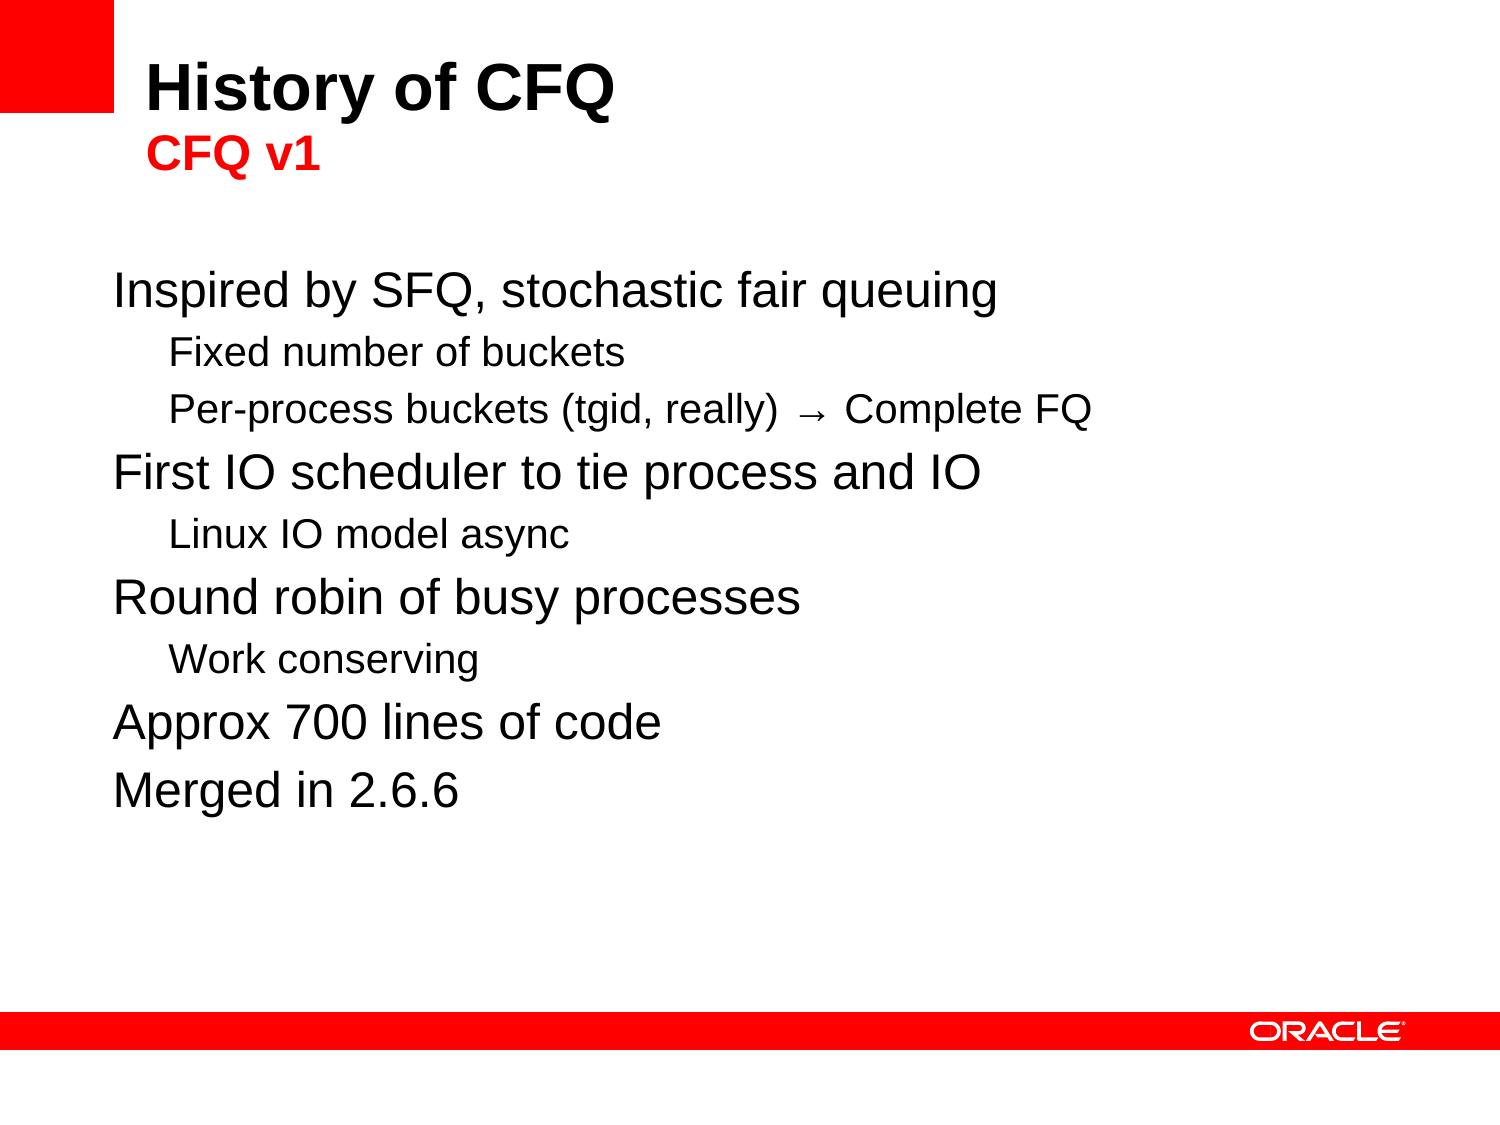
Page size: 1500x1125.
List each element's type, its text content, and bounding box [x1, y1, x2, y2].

title History of CFQ CFQ v1 [145, 49, 1390, 205]
list Inspired by SFQ, stochastic fair queuing Fixed number of buckets Per-process buckets (tgid, really) → Complete FQ First IO scheduler to tie process and IO Linux IO model async Round robin of busy processes Work conserving Approx 700 lines of code Merged in 2.6.6 [112, 262, 1349, 976]
picture [0, 1012, 1500, 1050]
picture [0, 0, 114, 113]
